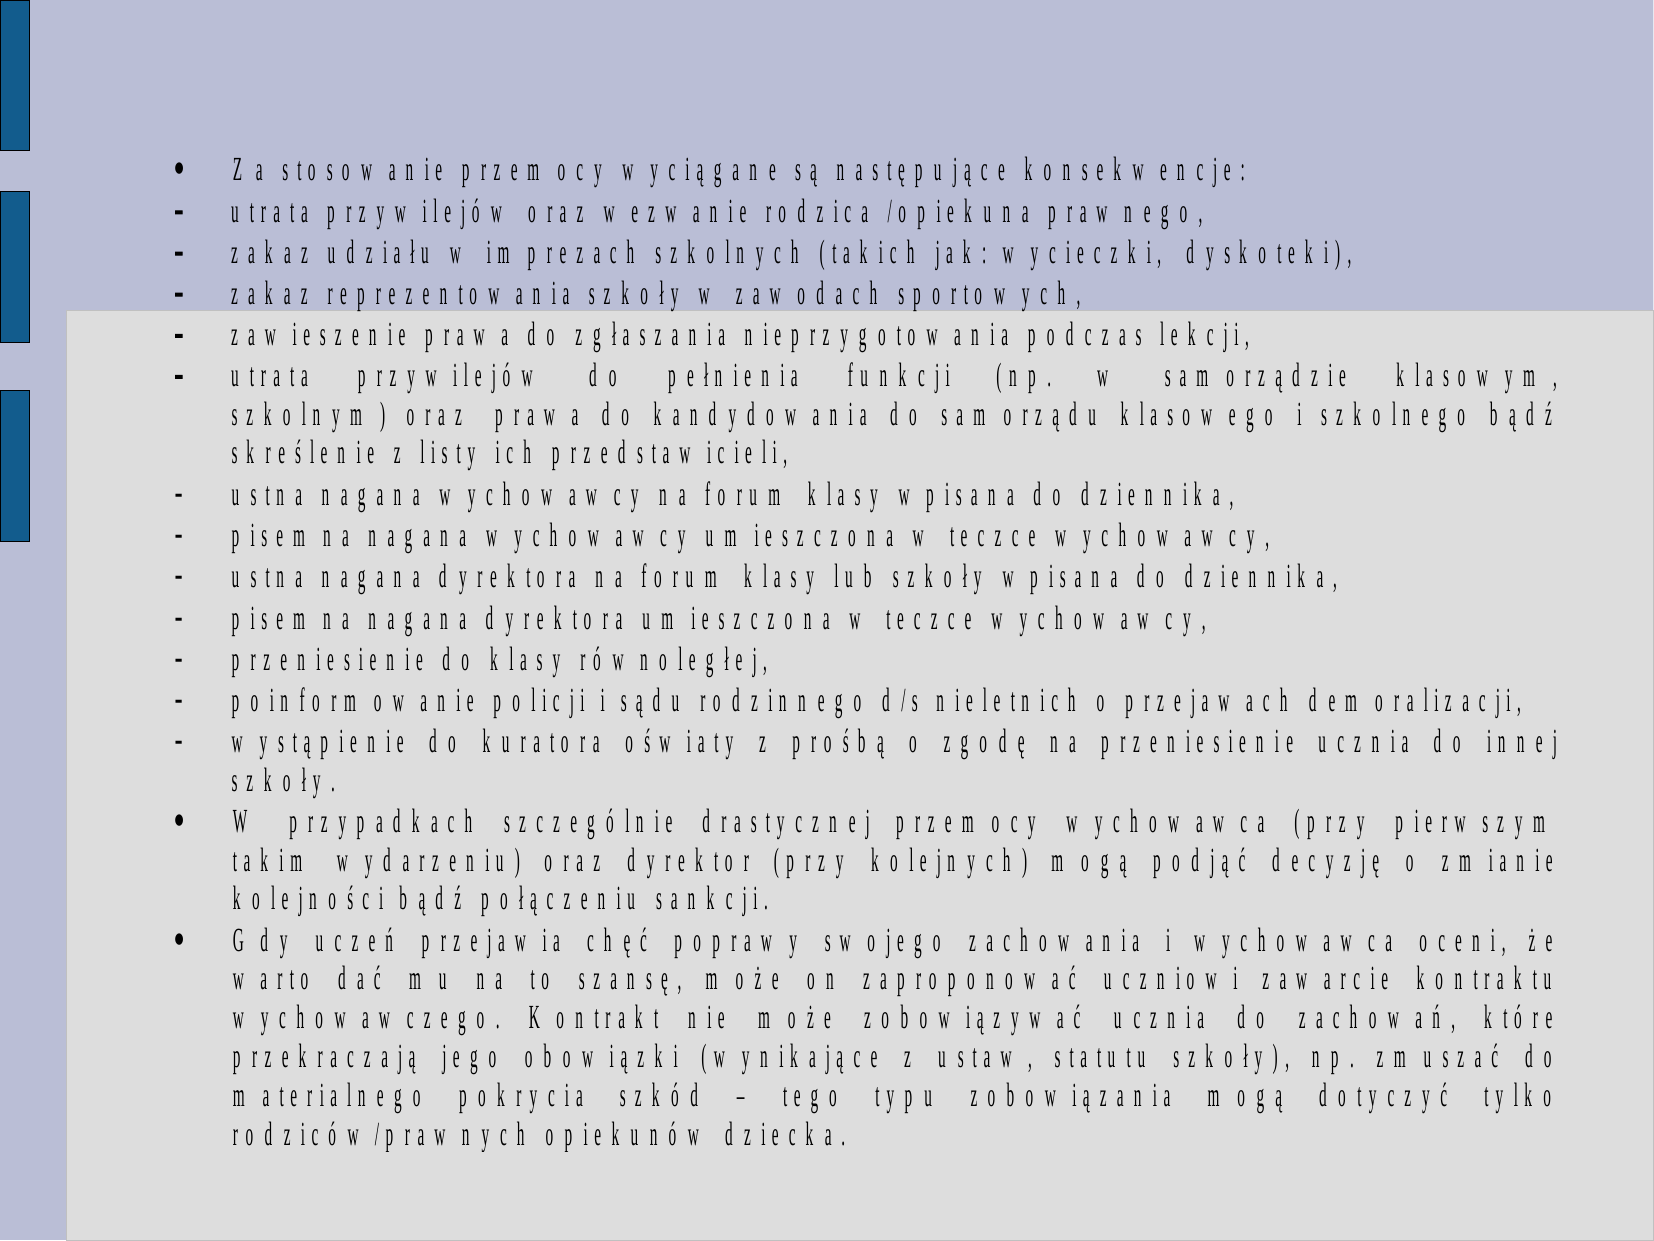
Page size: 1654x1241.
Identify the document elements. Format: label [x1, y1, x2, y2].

picture [118, 147, 1565, 1152]
